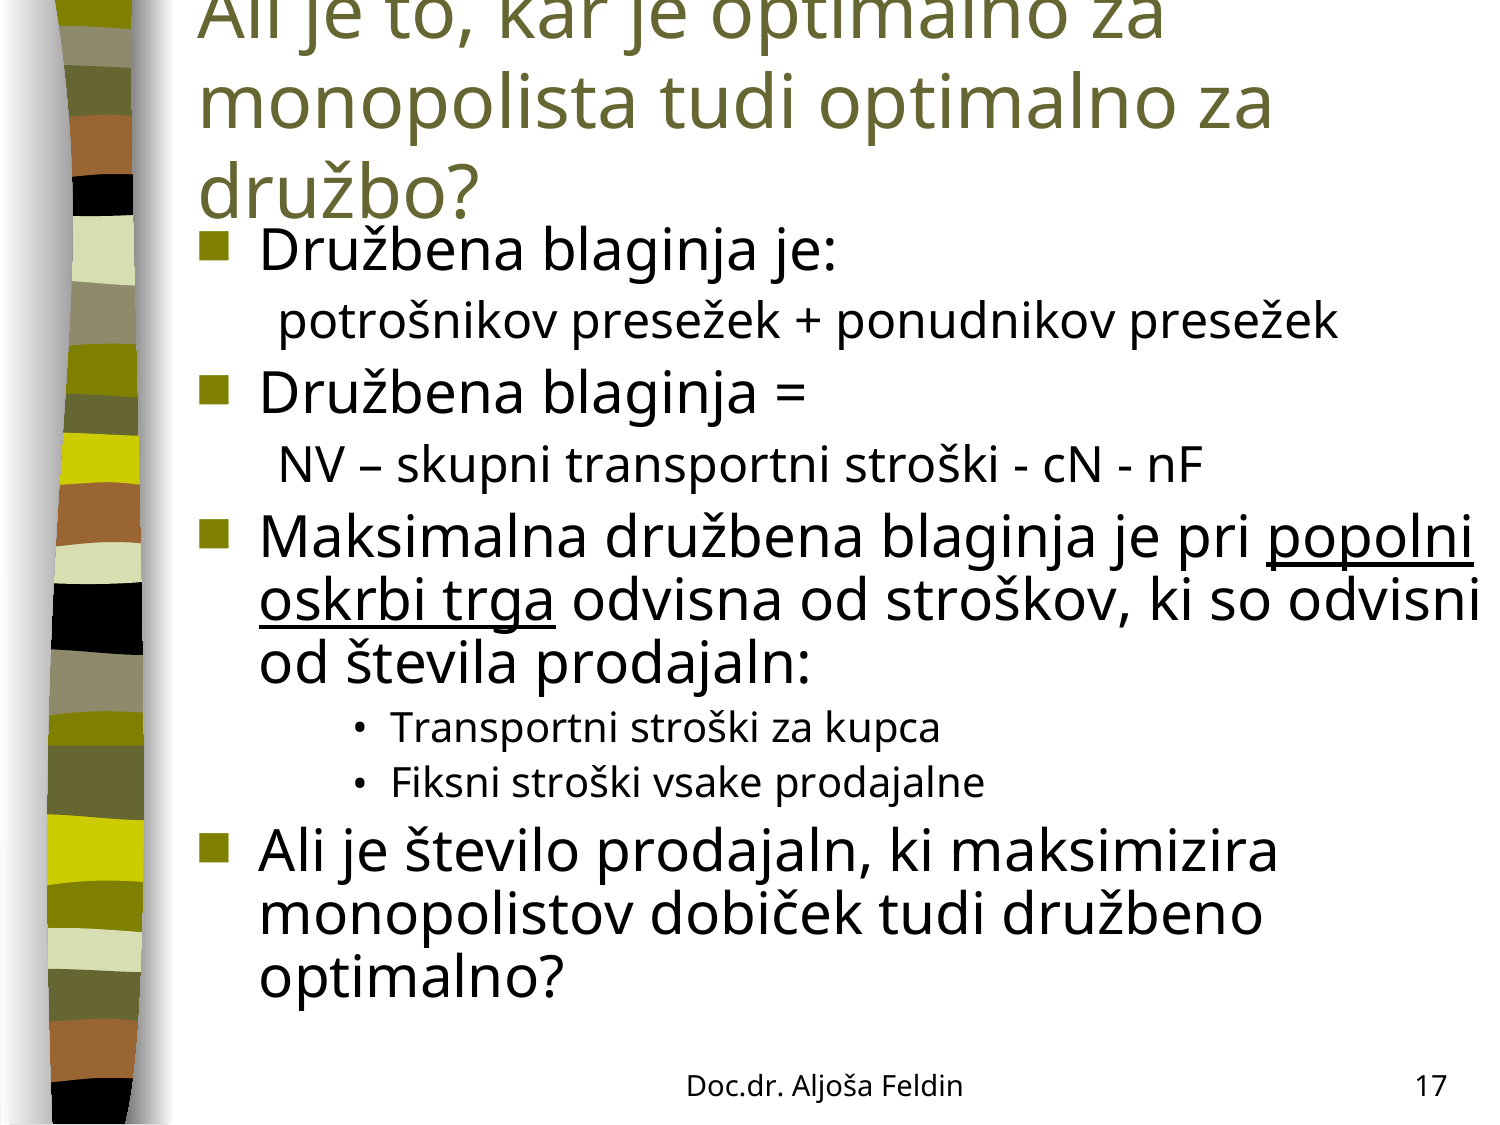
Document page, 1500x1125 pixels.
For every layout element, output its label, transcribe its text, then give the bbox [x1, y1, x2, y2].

text_box <number> [1149, 1059, 1463, 1125]
title Ali je to, kar je optimalno za monopolista tudi optimalno za družbo? [182, 1, 1500, 197]
text_box Doc.dr. Aljoša Feldin [587, 1059, 1063, 1125]
list Družbena blaginja je: potrošnikov presežek + ponudnikov presežek Družbena blaginja = NV – skupni transportni stroški - cN - nF Maksimalna družbena blaginja je pri popolni oskrbi trga odvisna od stroškov, ki so odvisni od števila prodajaln: Transportni stroški za kupca Fiksni stroški vsake prodajalne Ali je število prodajaln, ki maksimizira monopolistov dobiček tudi družbeno optimalno? [187, 212, 1500, 1085]
